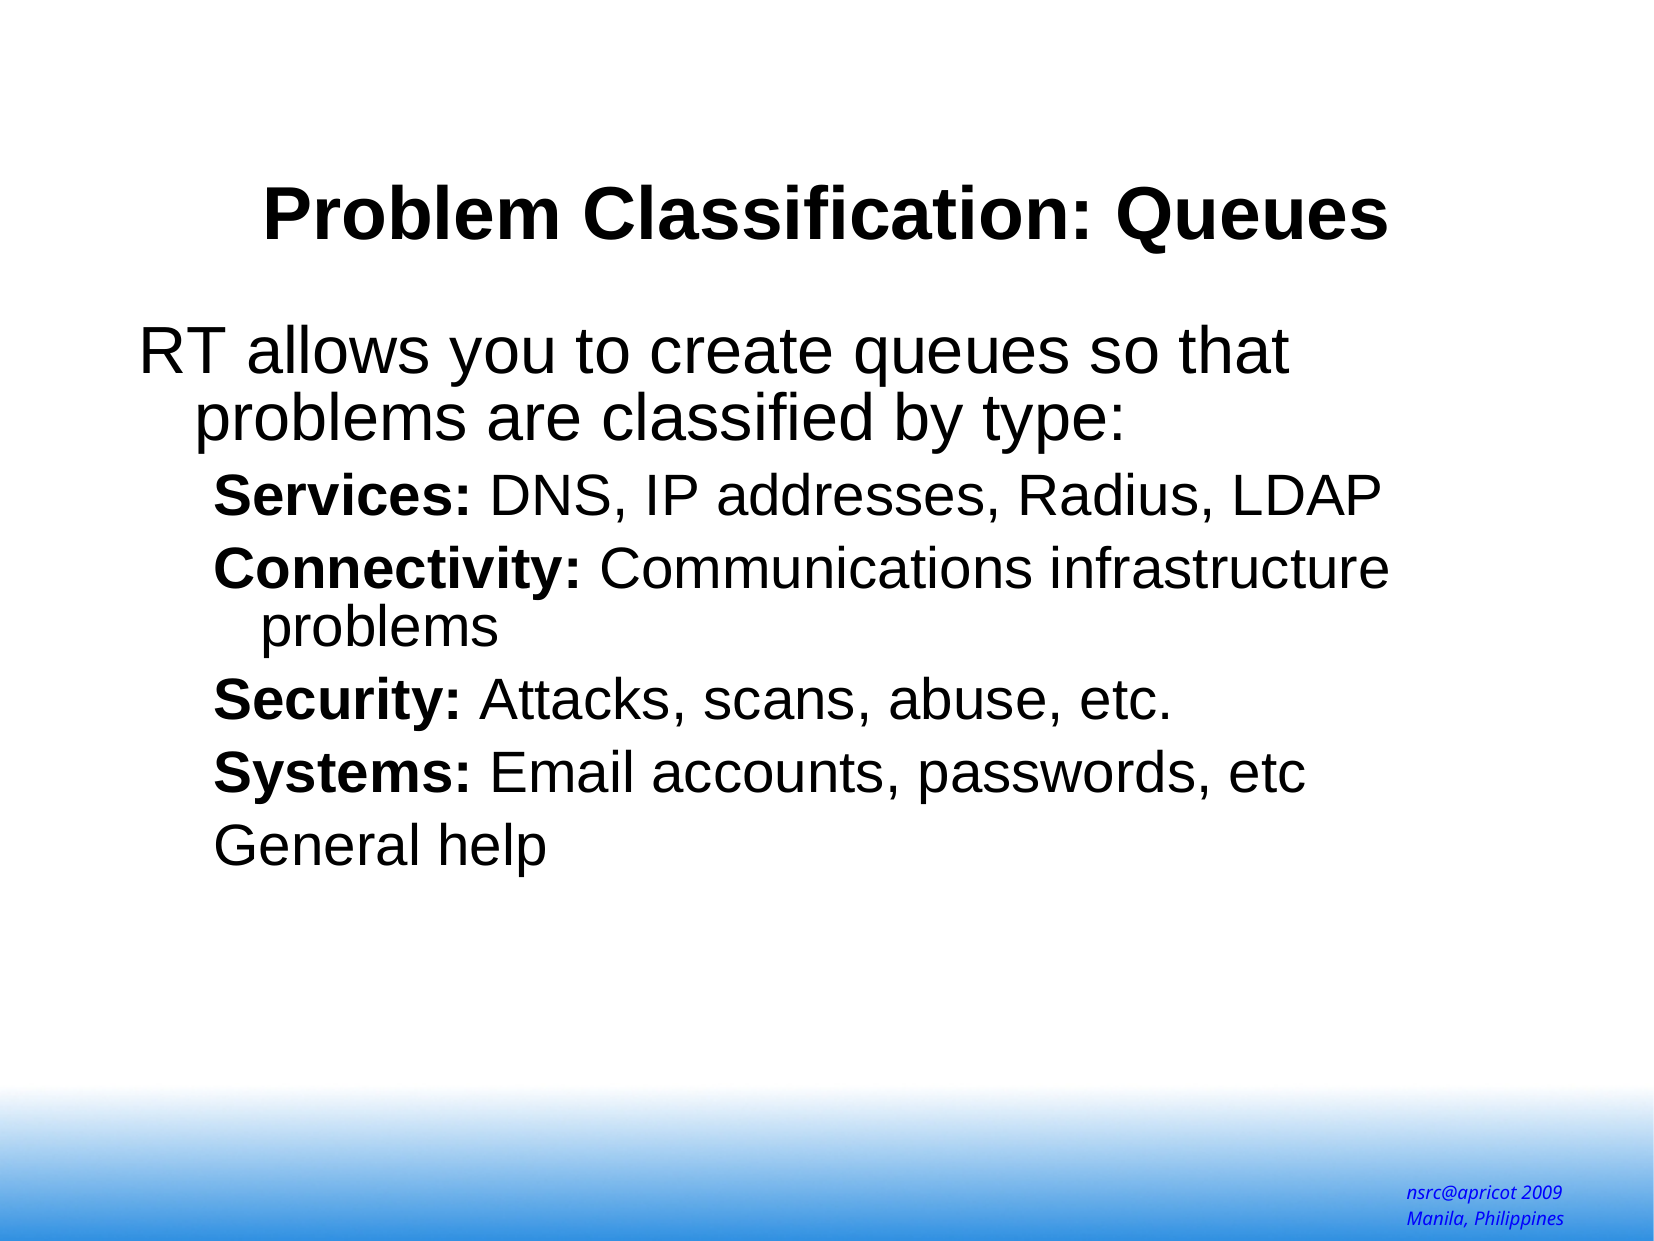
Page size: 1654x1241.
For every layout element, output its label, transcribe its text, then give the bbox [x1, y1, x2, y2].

picture [0, 1083, 1654, 1241]
title Problem Classification: Queues [124, 83, 1530, 311]
list RT allows you to create queues so that problems are classified by type: Services: DNS, IP addresses, Radius, LDAP Connectivity: Communications infrastructure problems Security: Attacks, scans, abuse, etc. Systems: Email accounts, passwords, etc General help [124, 311, 1530, 958]
